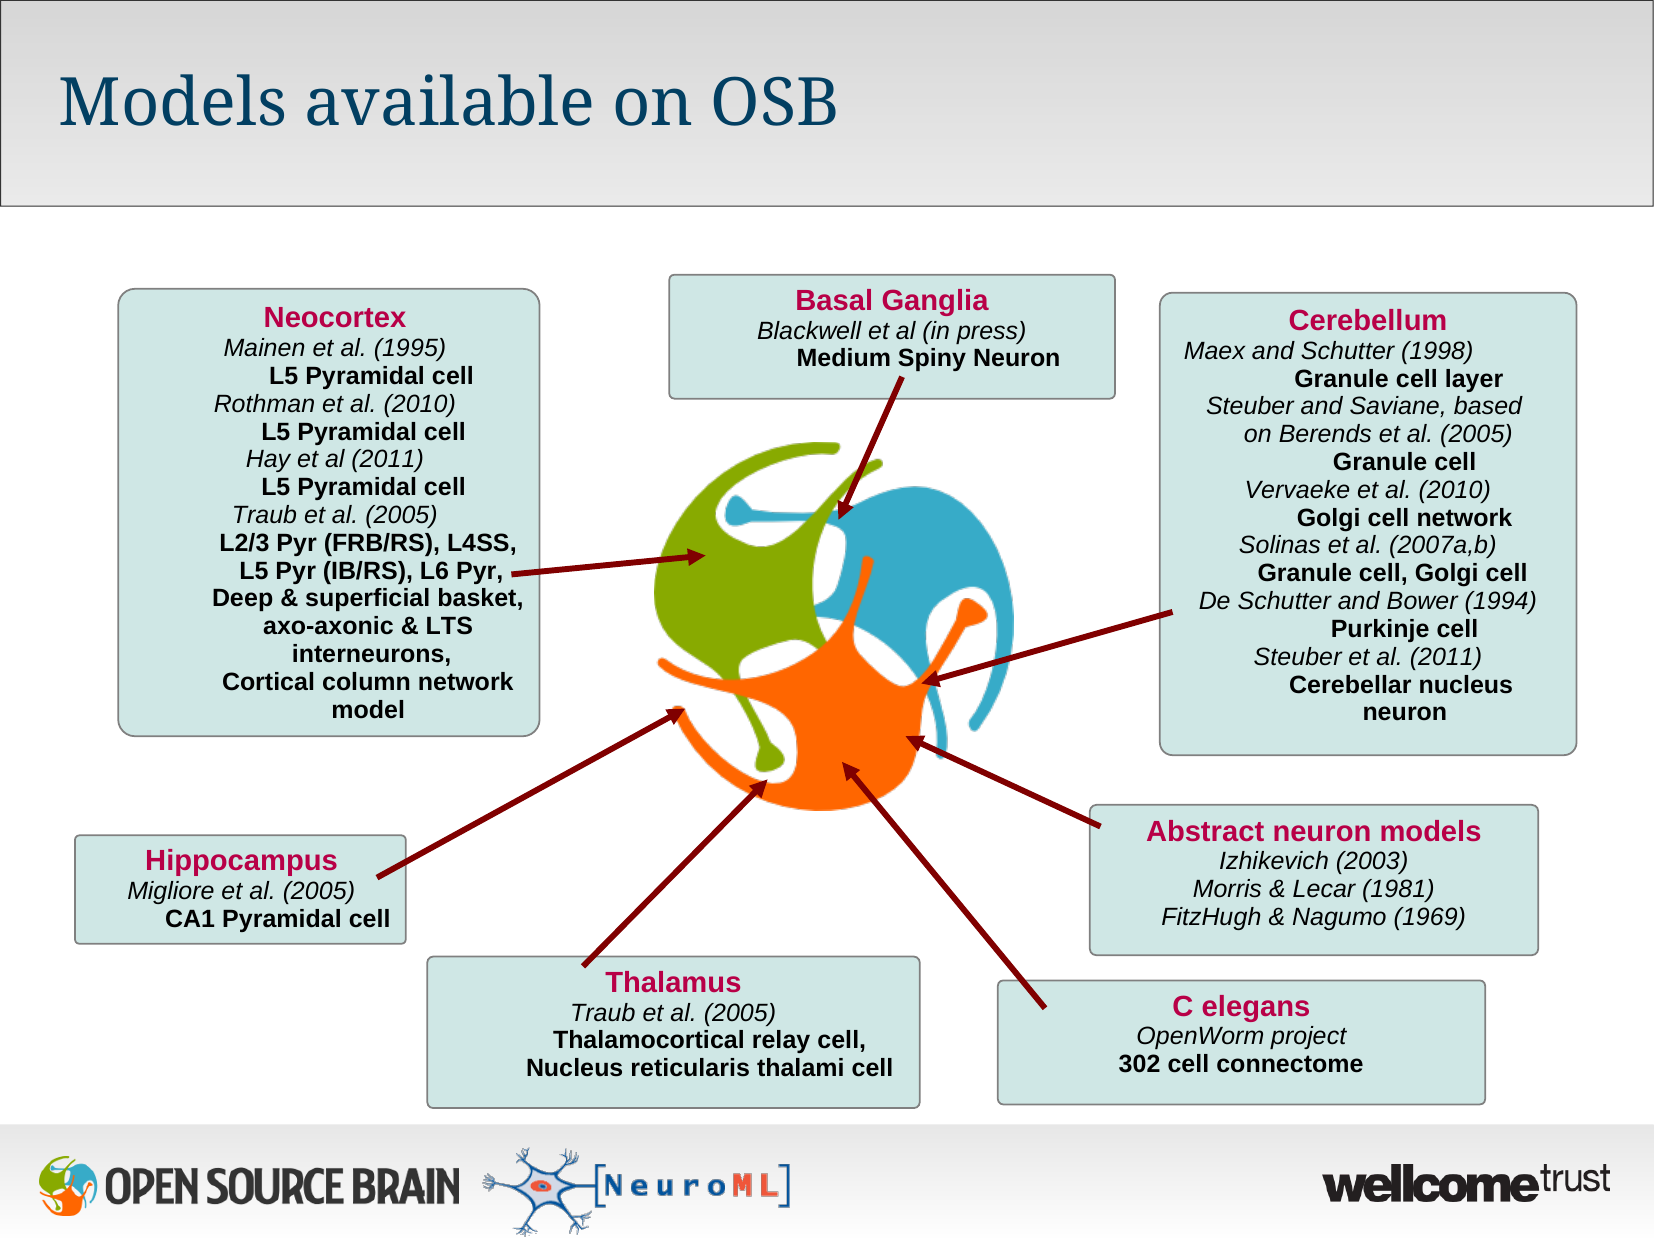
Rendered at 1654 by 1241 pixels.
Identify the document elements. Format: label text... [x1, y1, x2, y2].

text_box Hippocampus Migliore et al. (2005) CA1 Pyramidal cell [75, 835, 406, 944]
picture [482, 1147, 790, 1237]
text_box Cerebellum Maex and Schutter (1998) Granule cell layer Steuber and Saviane, based on Berends et al. (2005) Granule cell Vervaeke et al. (2010) Golgi cell network Solinas et al. (2007a,b) Granule cell, Golgi cell De Schutter and Bower (1994) Purkinje cell Steuber et al. (2011) Cerebellar nucleus neuron [1159, 292, 1577, 756]
picture [1322, 1164, 1610, 1202]
text_box Models available on OSB [59, 29, 1595, 177]
text_box Thalamus Traub et al. (2005) Thalamocortical relay cell, Nucleus reticularis thalami cell [427, 956, 920, 1109]
text_box Abstract neuron models Izhikevich (2003) Morris & Lecar (1981) FitzHugh & Nagumo (1969) [1089, 804, 1539, 956]
text_box Neocortex Mainen et al. (1995) L5 Pyramidal cell Rothman et al. (2010) L5 Pyramidal cell Hay et al (2011) L5 Pyramidal cell Traub et al. (2005) L2/3 Pyr (FRB/RS), L4SS, L5 Pyr (IB/RS), L6 Pyr, Deep & superficial basket, axo-axonic & LTS interneurons, Cortical column network model [118, 288, 540, 737]
picture [39, 1156, 459, 1216]
text_box Basal Ganglia Blackwell et al (in press) Medium Spiny Neuron [669, 274, 1116, 399]
text_box C elegans OpenWorm project 302 cell connectome [997, 980, 1486, 1105]
picture [654, 442, 1014, 811]
